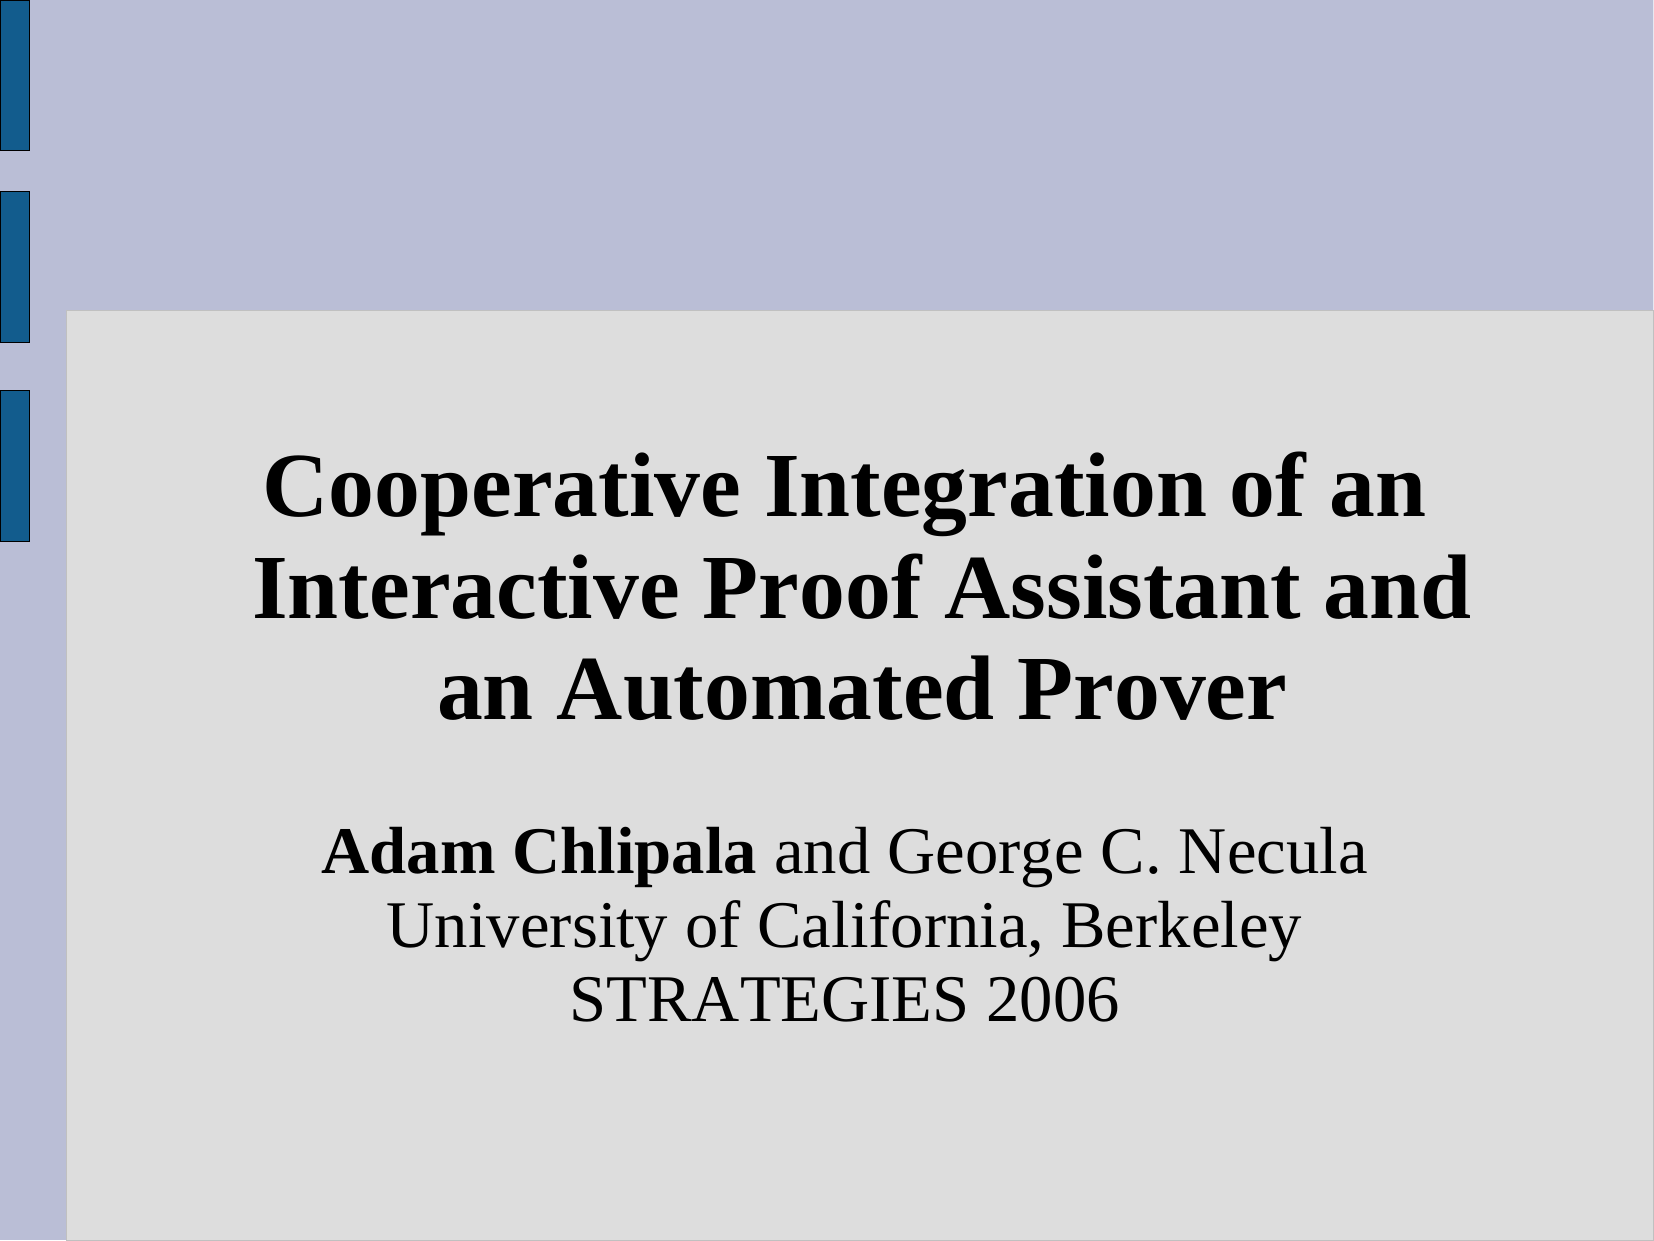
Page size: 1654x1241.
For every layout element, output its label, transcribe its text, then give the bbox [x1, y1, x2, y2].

subtitle Cooperative Integration of an Interactive Proof Assistant and an Automated Prover Adam Chlipala and George C. Necula University of California, Berkeley STRATEGIES 2006 [121, 344, 1534, 1127]
